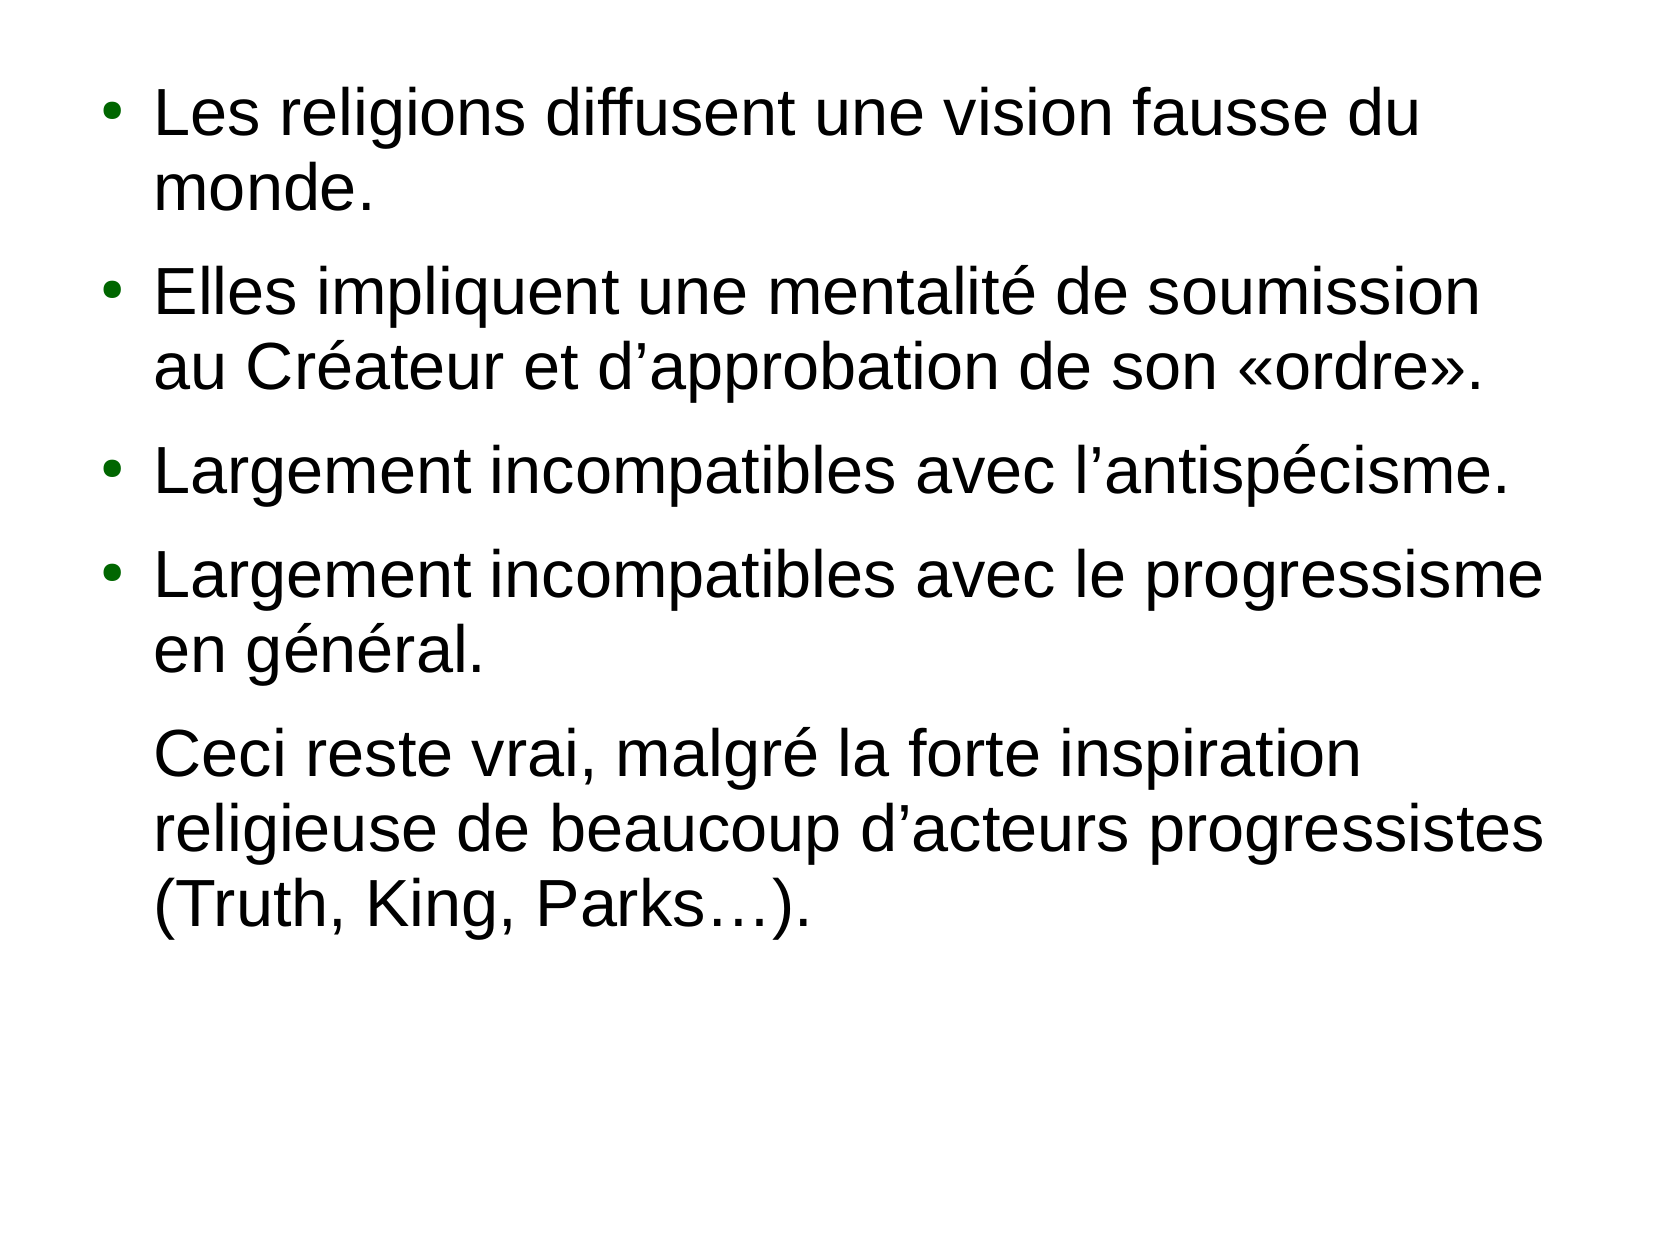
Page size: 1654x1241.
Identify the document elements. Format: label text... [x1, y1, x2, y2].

list Les religions diffusent une vision fausse du monde. Elles impliquent une mentalité de soumission au Créateur et d’approbation de son «ordre». Largement incompatibles avec l’antispécisme. Largement incompatibles avec le progressisme en général. Ceci reste vrai, malgré la forte inspiration religieuse de beaucoup d’acteurs progressistes (Truth, King, Parks…). [82, 75, 1571, 1201]
